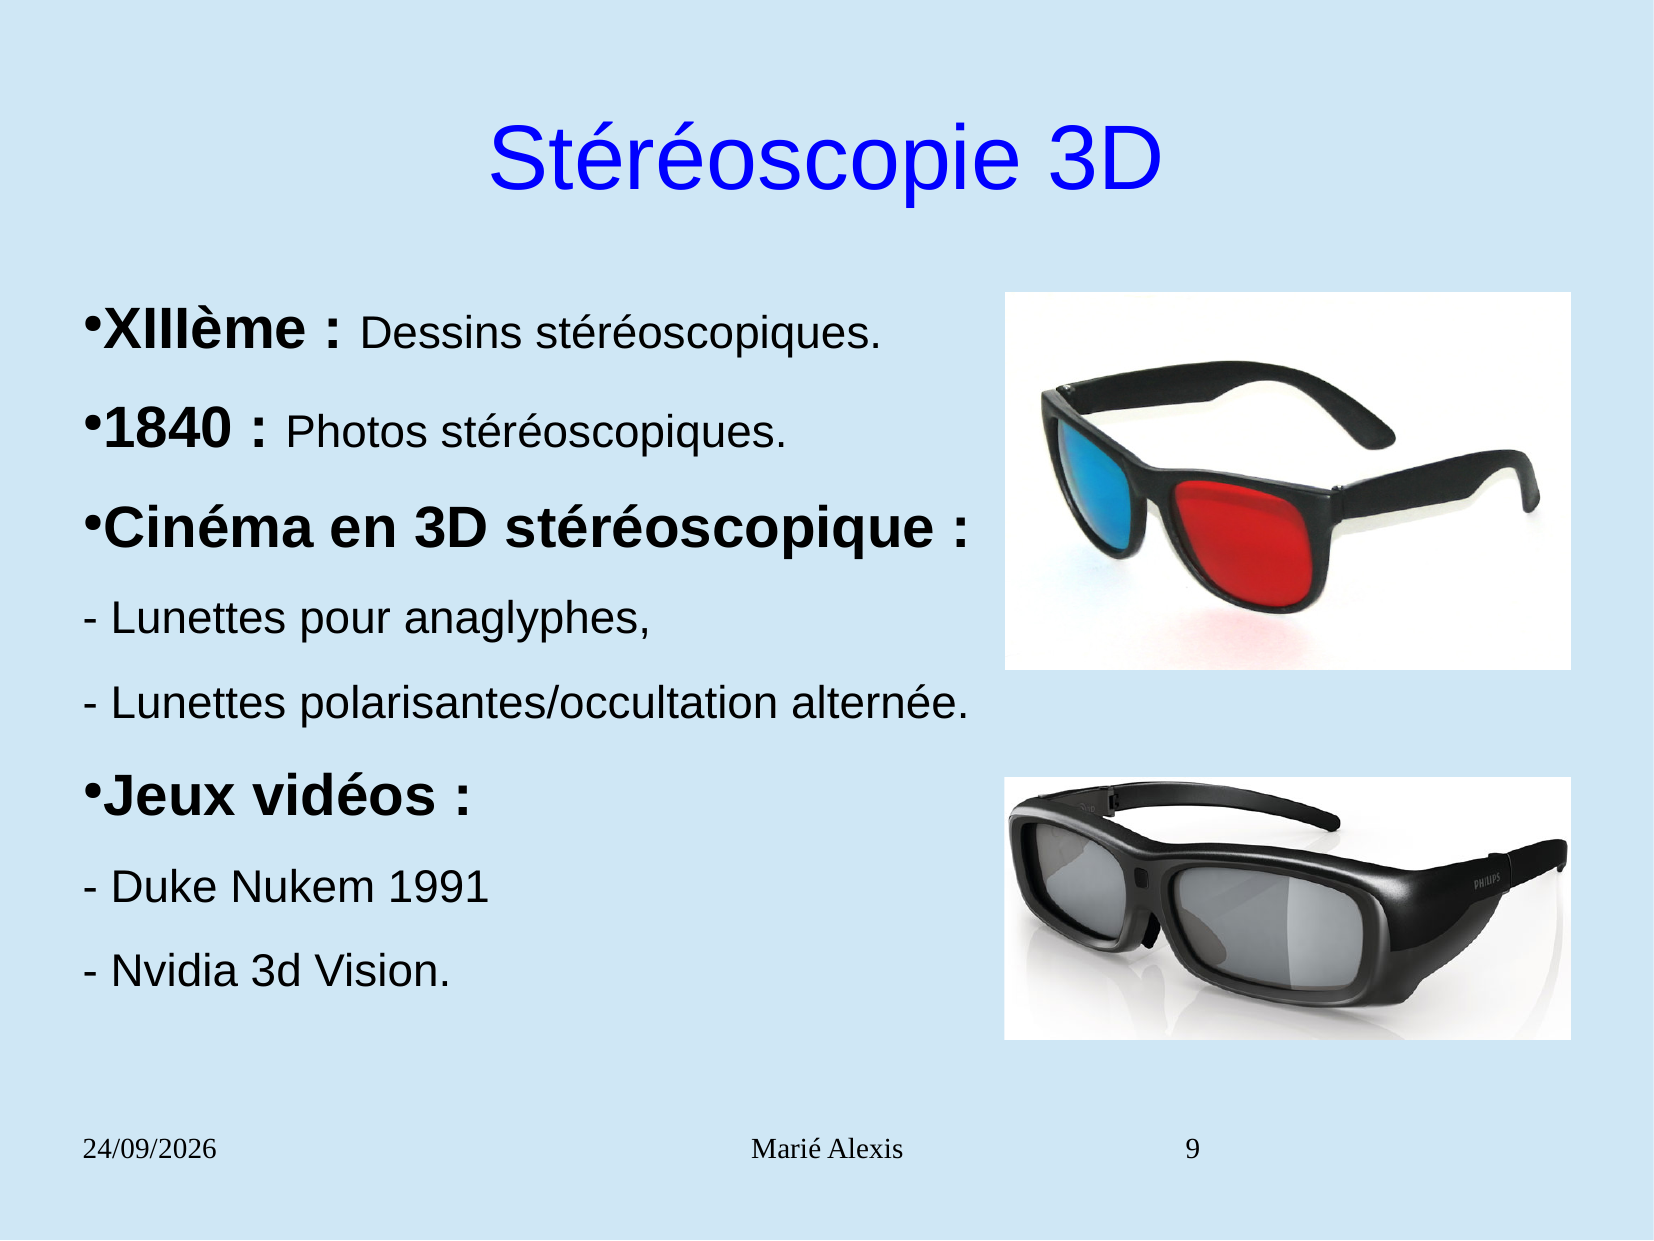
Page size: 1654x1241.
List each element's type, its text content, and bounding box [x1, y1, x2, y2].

text_box Marié Alexis [565, 1129, 1090, 1216]
text_box [82, 1129, 468, 1216]
picture [1005, 292, 1571, 670]
text_box [1185, 1129, 1571, 1216]
picture [1004, 702, 1571, 1040]
list XIIIème : Dessins stéréoscopiques. 1840 : Photos stéréoscopiques. Cinéma en 3D stéréoscopique : - Lunettes pour anaglyphes, - Lunettes polarisantes/occultation alternée. Jeux vidéos : - Duke Nukem 1991 - Nvidia 3d Vision. [82, 290, 1571, 1002]
title Stéréoscopie 3D [82, 49, 1571, 257]
